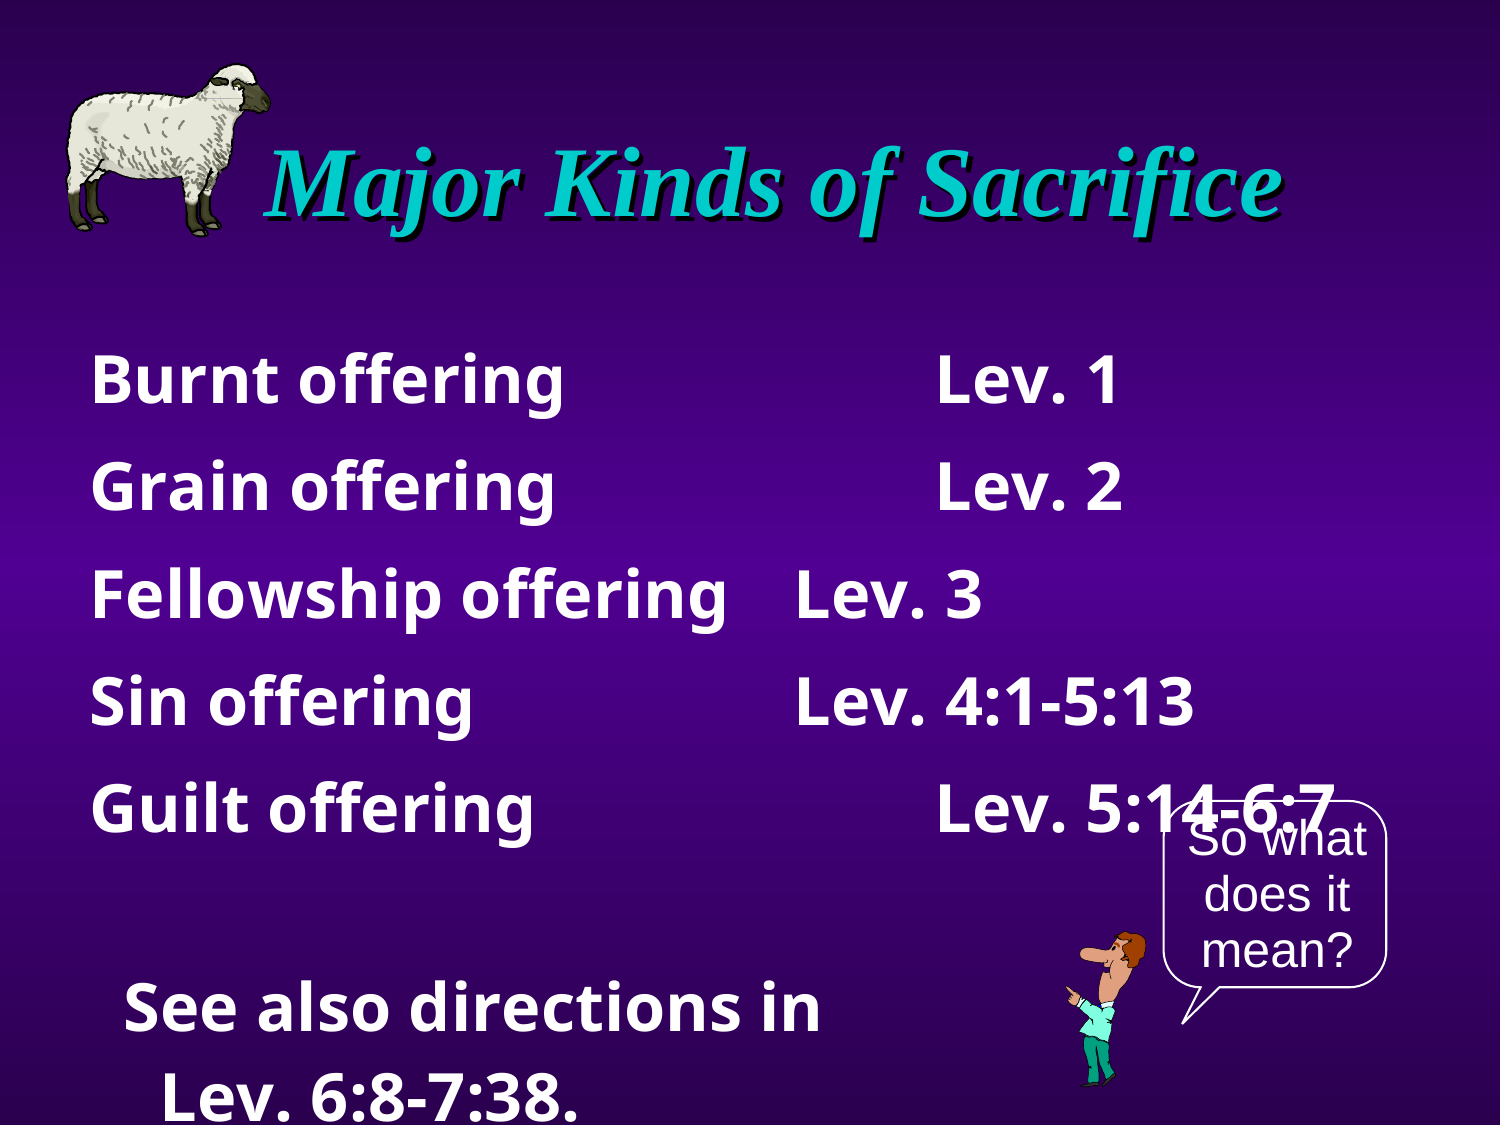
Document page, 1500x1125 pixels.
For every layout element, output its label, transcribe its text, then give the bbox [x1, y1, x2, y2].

text_box So what does it mean? [1163, 800, 1387, 1024]
list Burnt offering Lev. 1 Grain offering Lev. 2 Fellowship offering Lev. 3 Sin offering Lev. 4:1-5:13 Guilt offering Lev. 5:14-6:7 See also directions in Lev. 6:8-7:38. [75, 324, 1438, 1063]
title Major Kinds of Sacrifice [249, 78, 1388, 288]
chart [1065, 931, 1147, 1088]
